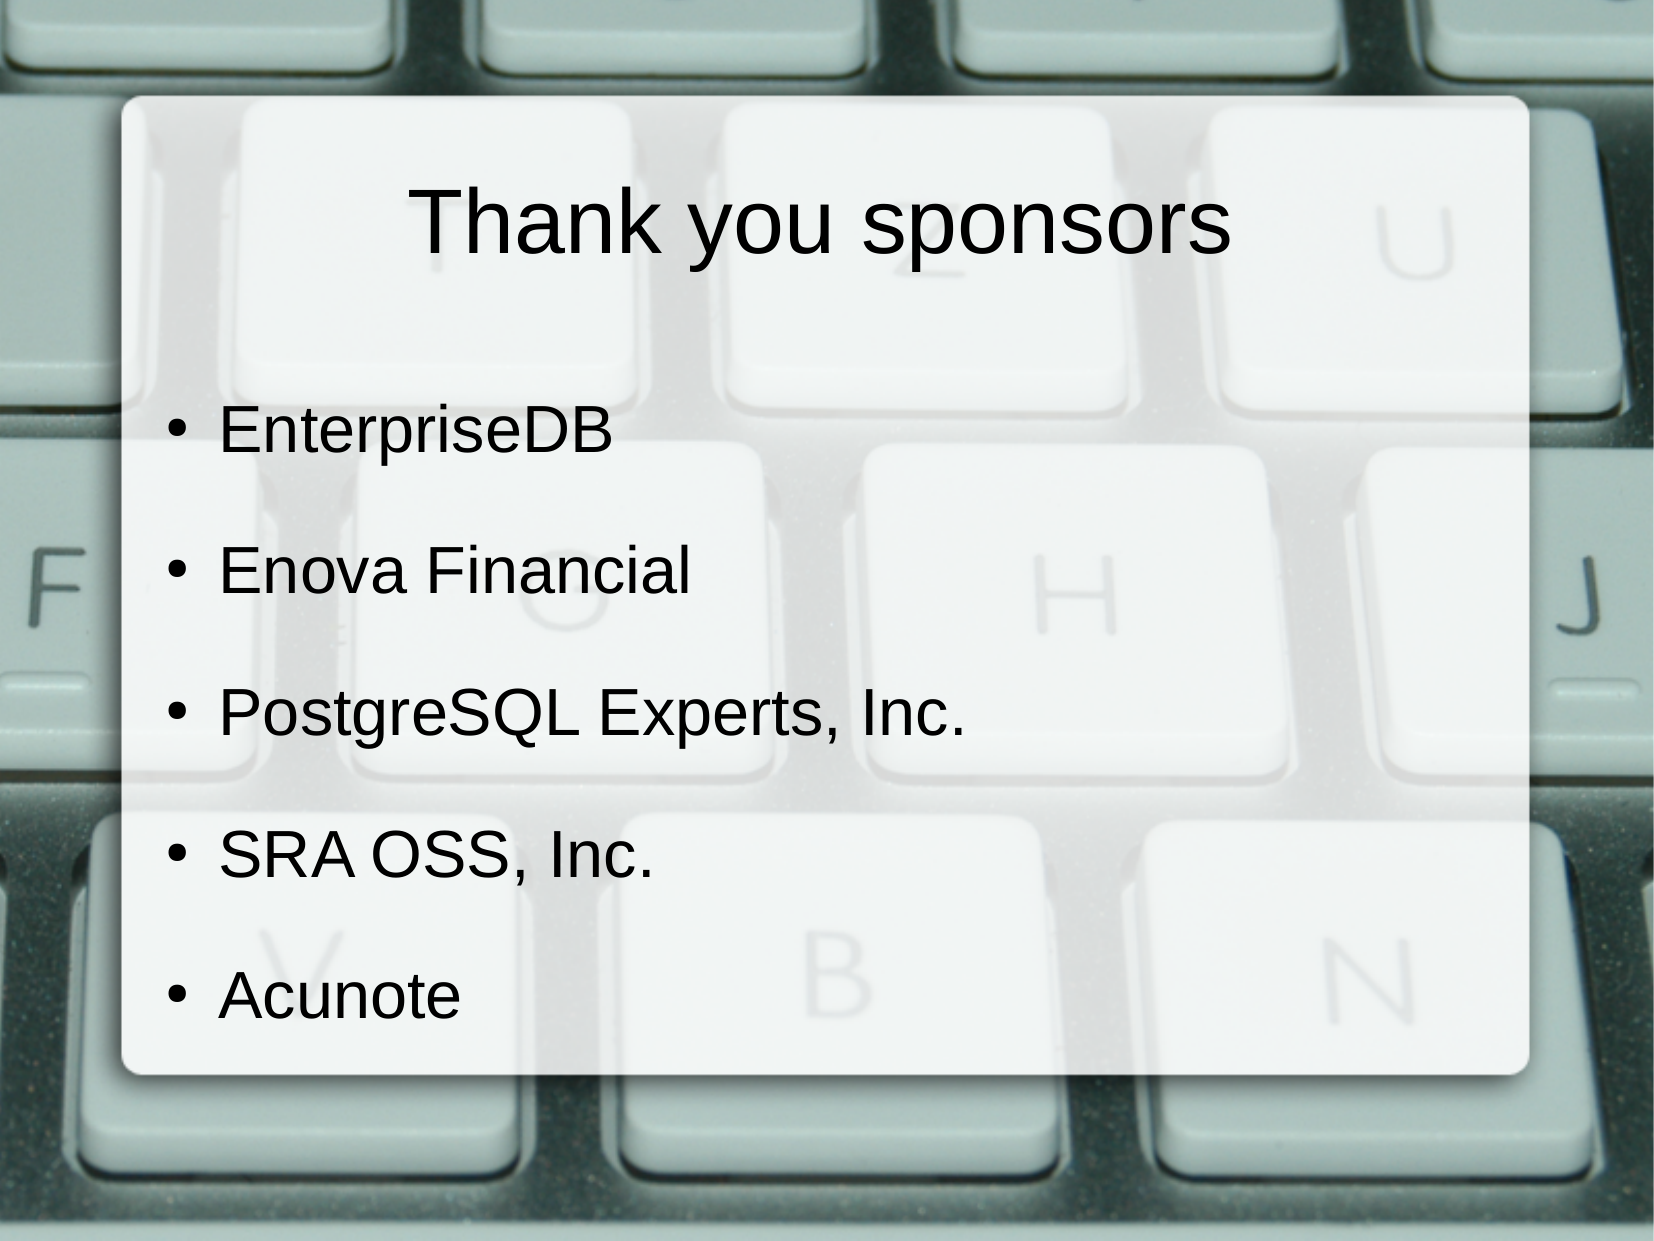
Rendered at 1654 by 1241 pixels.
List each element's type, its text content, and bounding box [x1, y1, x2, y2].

list EnterpriseDB Enova Financial PostgreSQL Experts, Inc. SRA OSS, Inc. Acunote [147, 354, 1506, 1049]
title Thank you sponsors [135, 117, 1506, 325]
picture [0, 0, 1654, 1241]
